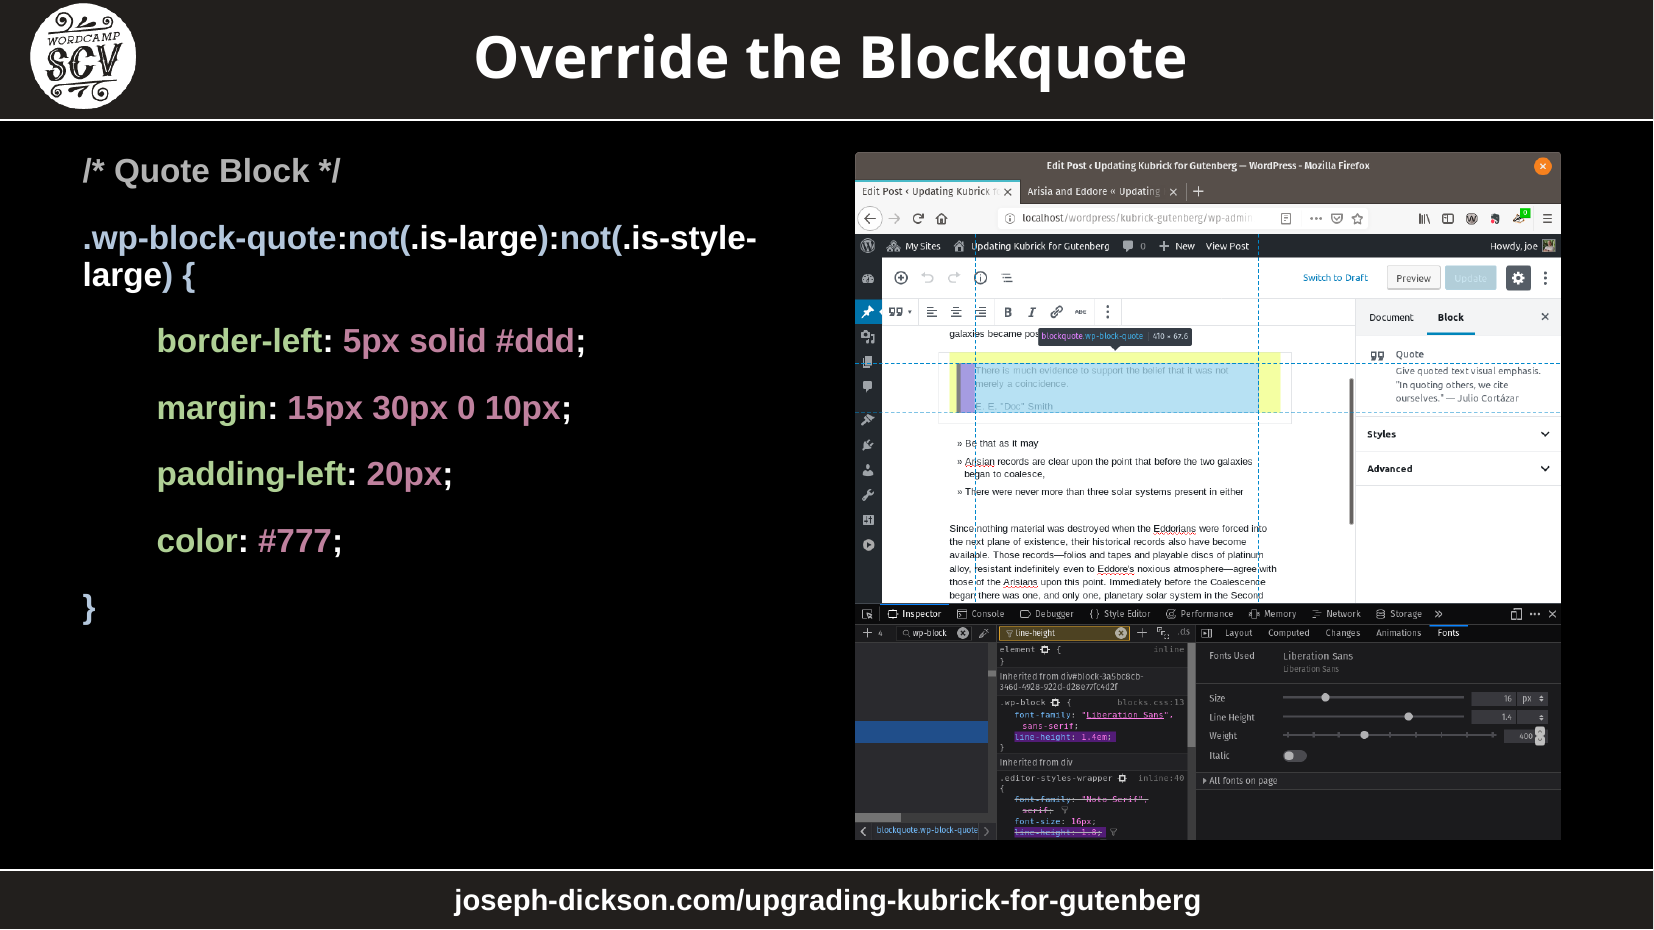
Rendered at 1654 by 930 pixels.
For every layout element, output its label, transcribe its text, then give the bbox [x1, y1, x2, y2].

picture [30, 3, 87, 109]
picture [865, 307, 872, 314]
picture [855, 152, 1561, 841]
list /* Quote Block */ .wp-block-quote:not(.is-large):not(.is-style-large) { border-left: 5px solid #ddd; margin: 15px 30px 0 10px; padding-left: 20px; color: #777; } [82, 152, 809, 841]
title Override the Blockquote [87, 0, 1576, 134]
